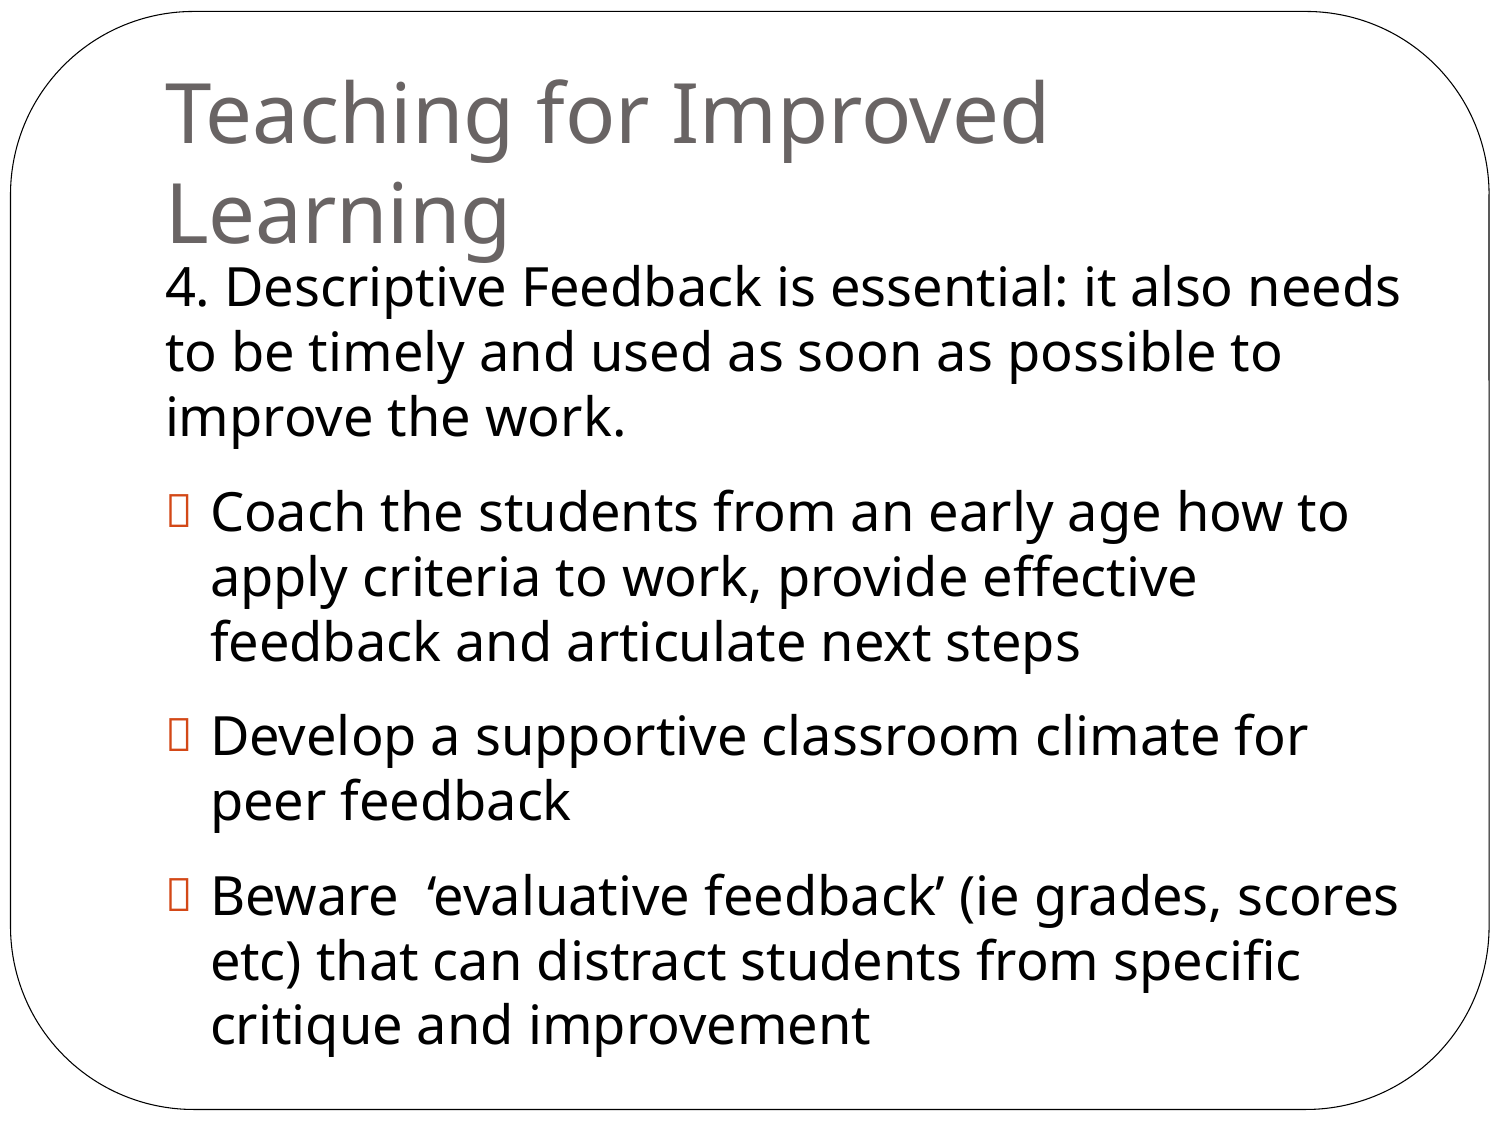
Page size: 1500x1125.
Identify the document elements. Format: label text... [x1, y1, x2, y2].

title Teaching for Improved Learning [150, 45, 1425, 233]
list 4. Descriptive Feedback is essential: it also needs to be timely and used as soon as possible to improve the work. Coach the students from an early age how to apply criteria to work, provide effective feedback and articulate next steps Develop a supportive classroom climate for peer feedback Beware ‘evaluative feedback’ (ie grades, scores etc) that can distract students from specific critique and improvement [150, 237, 1425, 1125]
